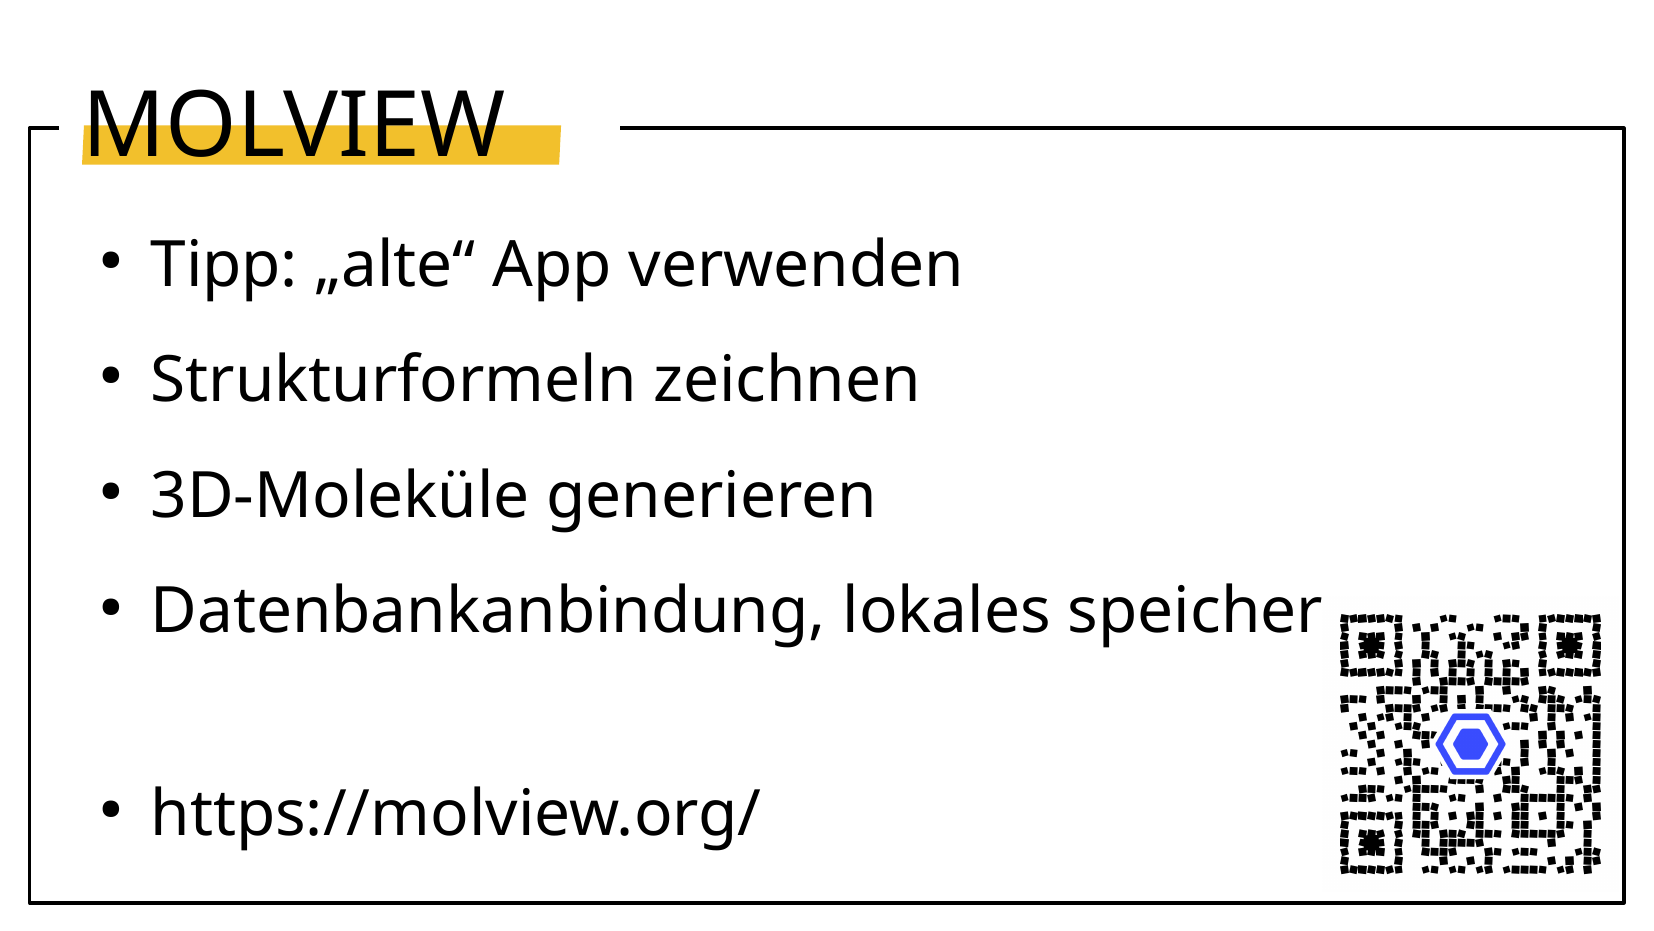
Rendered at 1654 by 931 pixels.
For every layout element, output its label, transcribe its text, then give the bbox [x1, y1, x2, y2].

title MOLVIEW [82, 42, 1571, 199]
list Tipp: „alte“ App verwenden Strukturformeln zeichnen 3D-Moleküle generieren Datenbankanbindung, lokales speichern https://molview.org/ [82, 217, 1571, 857]
picture [1322, 596, 1619, 892]
